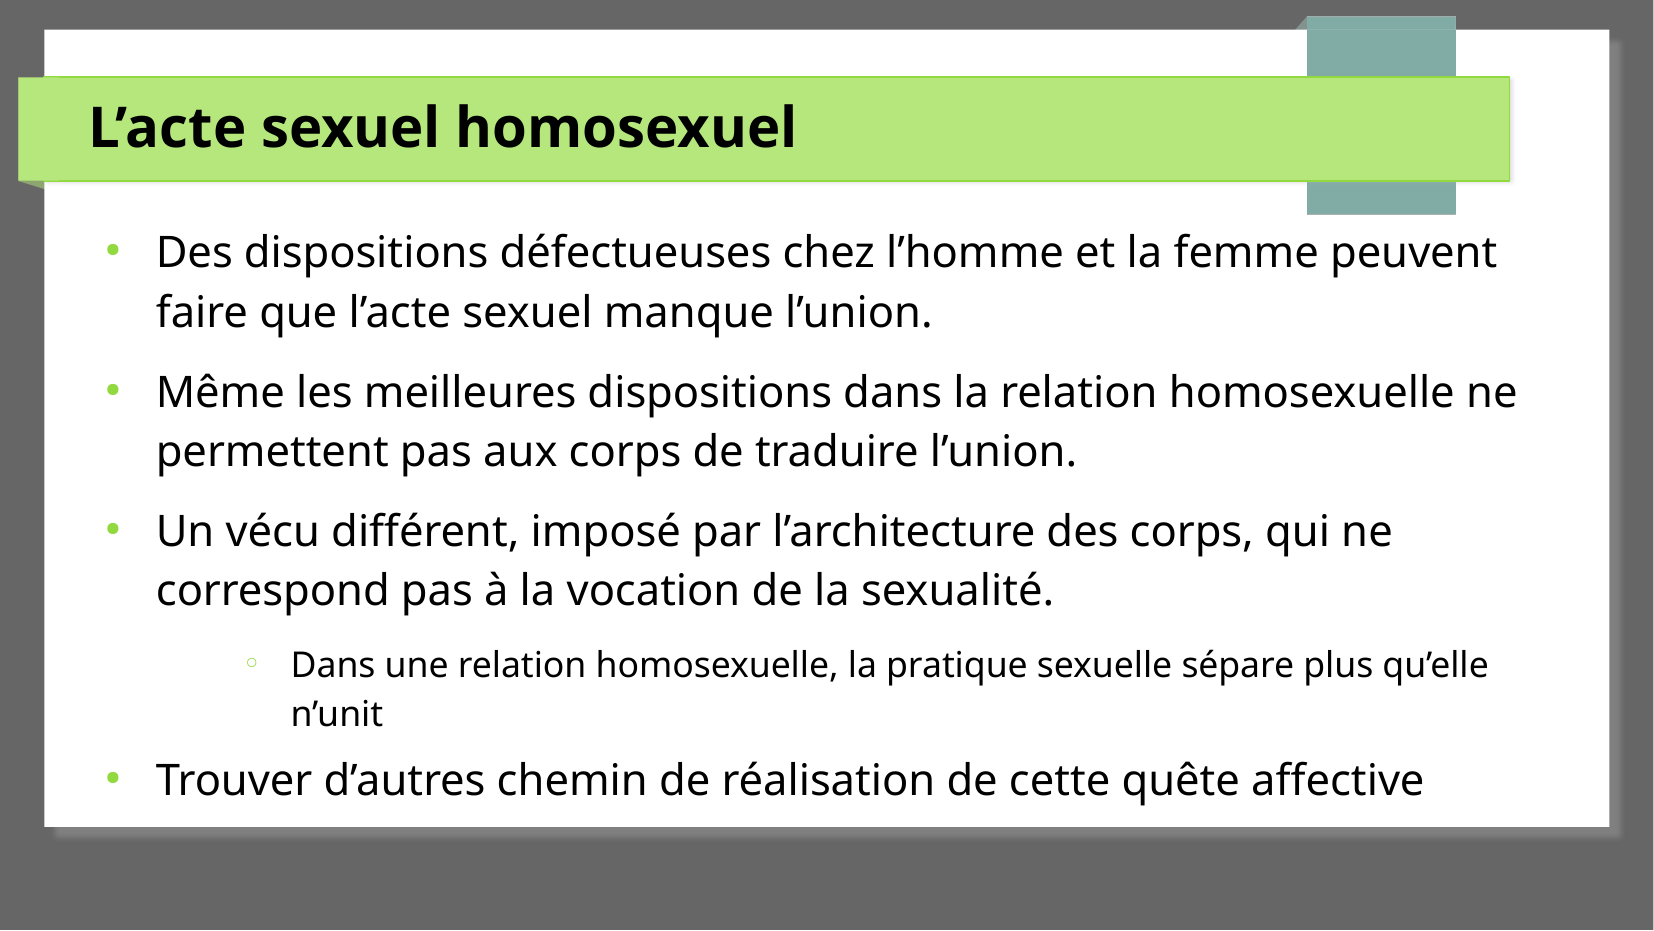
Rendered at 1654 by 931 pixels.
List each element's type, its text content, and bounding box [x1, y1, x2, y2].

list Des dispositions défectueuses chez l’homme et la femme peuvent faire que l’acte sexuel manque l’union. Même les meilleures dispositions dans la relation homosexuelle ne permettent pas aux corps de traduire l’union. Un vécu différent, imposé par l’architecture des corps, qui ne correspond pas à la vocation de la sexualité. Dans une relation homosexuelle, la pratique sexuelle sépare plus qu’elle n’unit Trouver d’autres chemin de réalisation de cette quête affective [88, 221, 1565, 813]
title L’acte sexuel homosexuel [88, 73, 1506, 178]
